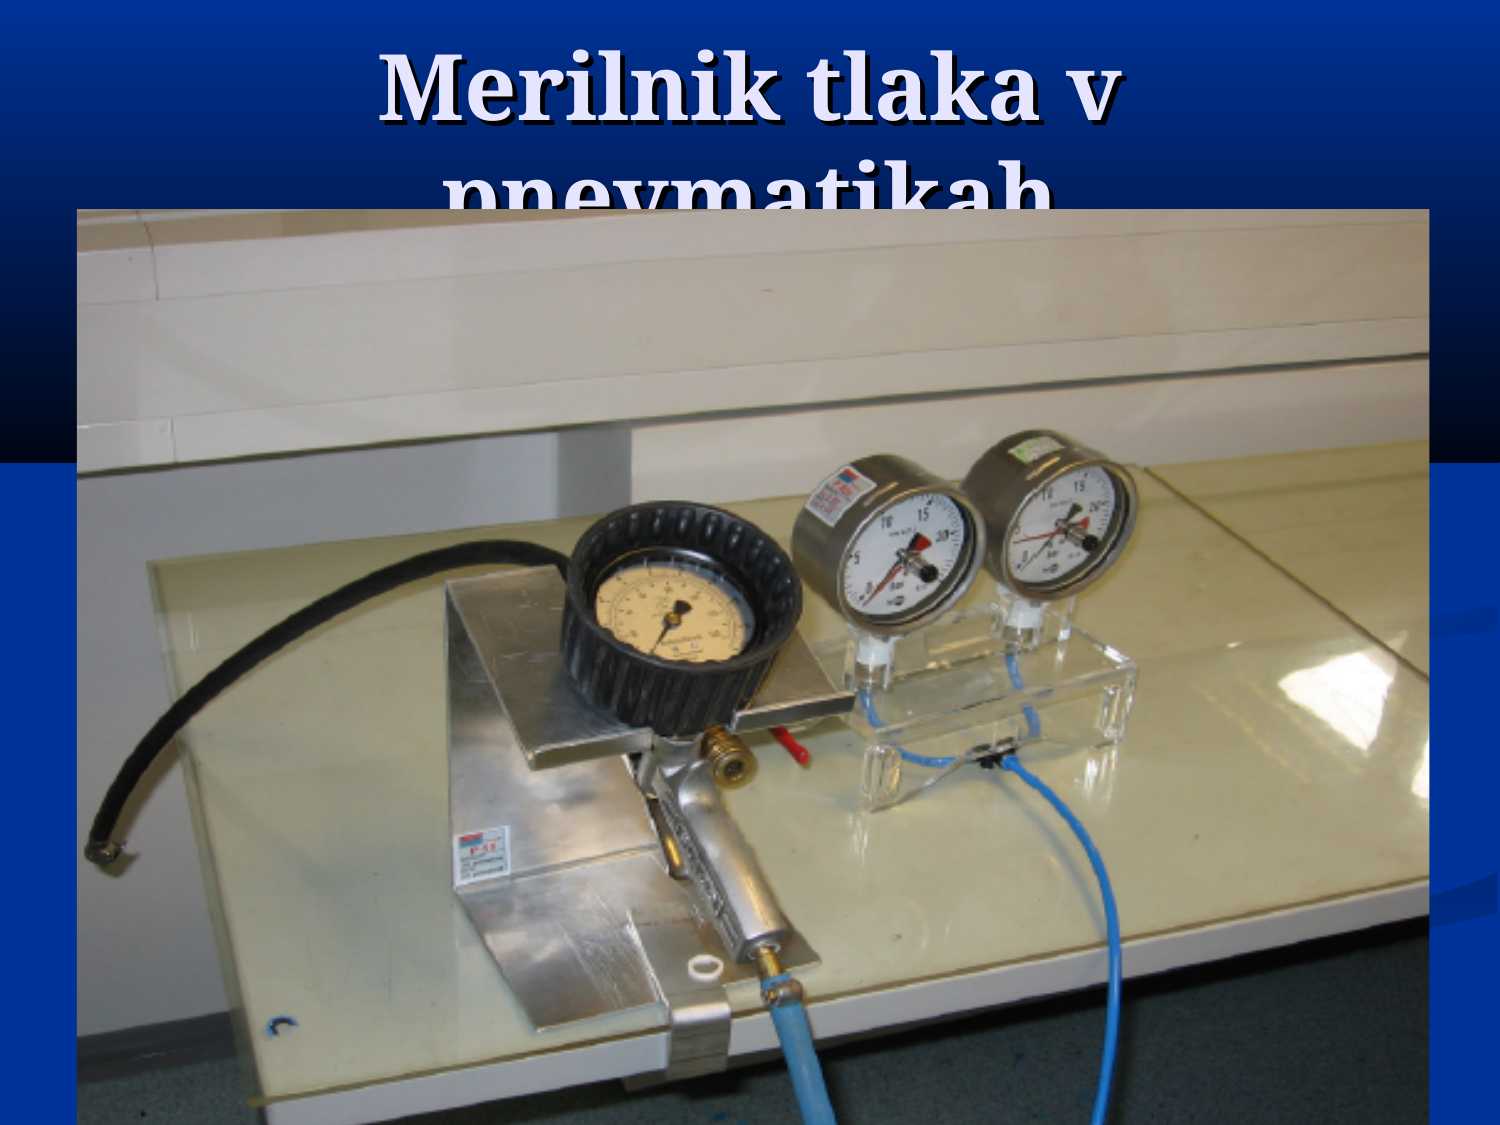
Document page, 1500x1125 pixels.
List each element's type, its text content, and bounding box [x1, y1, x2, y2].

title Merilnik tlaka v pnevmatikah [75, 45, 1426, 233]
picture [76, 209, 1430, 1125]
